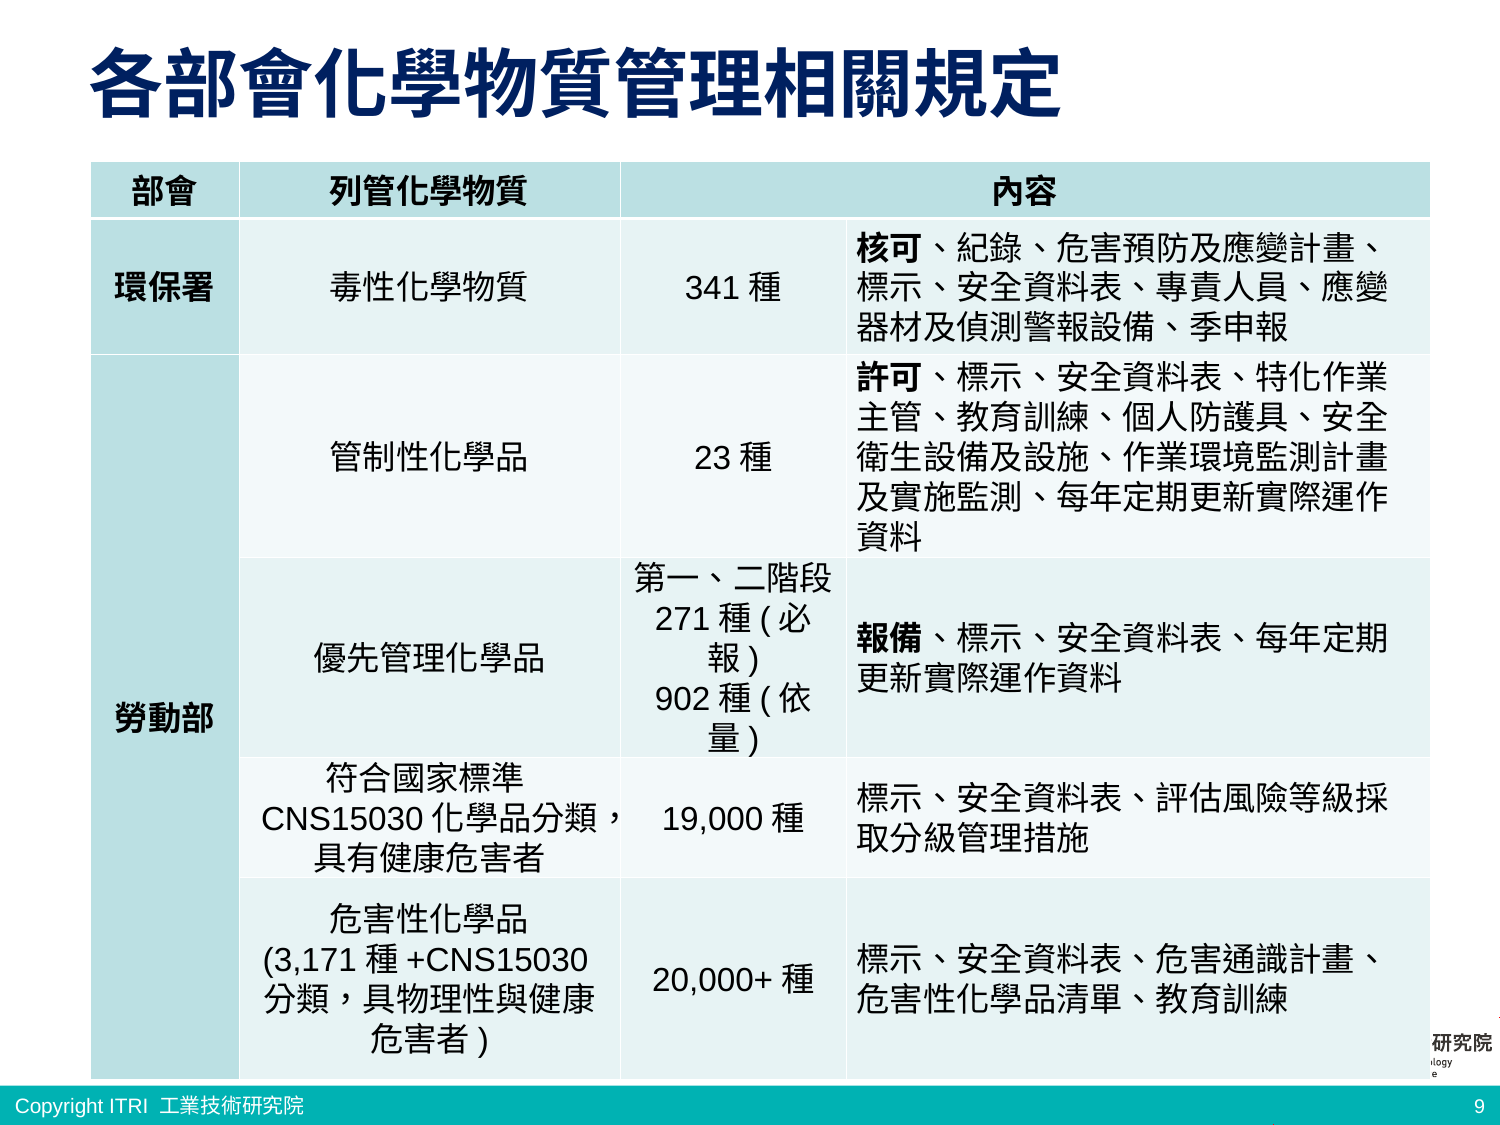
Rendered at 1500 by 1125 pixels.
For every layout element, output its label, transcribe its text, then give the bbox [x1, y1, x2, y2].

table_header 列管化學物質 [240, 180, 620, 217]
table_cell 勞動部 [91, 355, 239, 1079]
table_cell 23種 [621, 355, 846, 557]
table_cell 許可、標示、安全資料表、特化作業主管、教育訓練、個人防護具、安全衛生設備及設施、作業環境監測計畫及實施監測、每年定期更新實際運作資料 [847, 355, 1430, 557]
table_cell 341種 [621, 220, 846, 354]
table_header 部會 [91, 180, 239, 217]
table_cell 毒性化學物質 [240, 220, 620, 354]
table_cell 20,000+種 [621, 878, 846, 1079]
table_cell 優先管理化學品 [240, 558, 620, 757]
title 各部會化學物質管理相關規定 [73, 0, 1447, 180]
table_cell 核可、紀錄、危害預防及應變計畫、標示、安全資料表、專責人員、應變器材及偵測警報設備、季申報 [847, 220, 1430, 354]
table_header 內容 [1011, 186, 1017, 194]
table_header 內容 [998, 186, 1005, 195]
table_header 部會 [155, 180, 159, 198]
table_cell 報備、標示、安全資料表、每年定期更新實際運作資料 [847, 558, 1430, 757]
table_cell 環保署 [91, 220, 239, 354]
table_cell 符合國家標準CNS15030化學品分類，具有健康危害者 [240, 758, 620, 877]
table_cell 第一、二階段 271種(必報) 902種(依量) [621, 558, 846, 757]
table_cell 標示、安全資料表、評估風險等級採取分級管理措施 [847, 758, 1430, 877]
text_box <編號> [1406, 1085, 1500, 1125]
table_cell 管制性化學品 [240, 355, 620, 557]
table_cell 標示、安全資料表、危害通識計畫、危害性化學品清單、教育訓練 [847, 878, 1430, 1079]
table_cell 危害性化學品 (3,171種+CNS15030分類，具物理性與健康危害者) [240, 878, 620, 1079]
table_cell 19,000種 [621, 758, 846, 877]
table_header 內容 [621, 180, 1430, 217]
